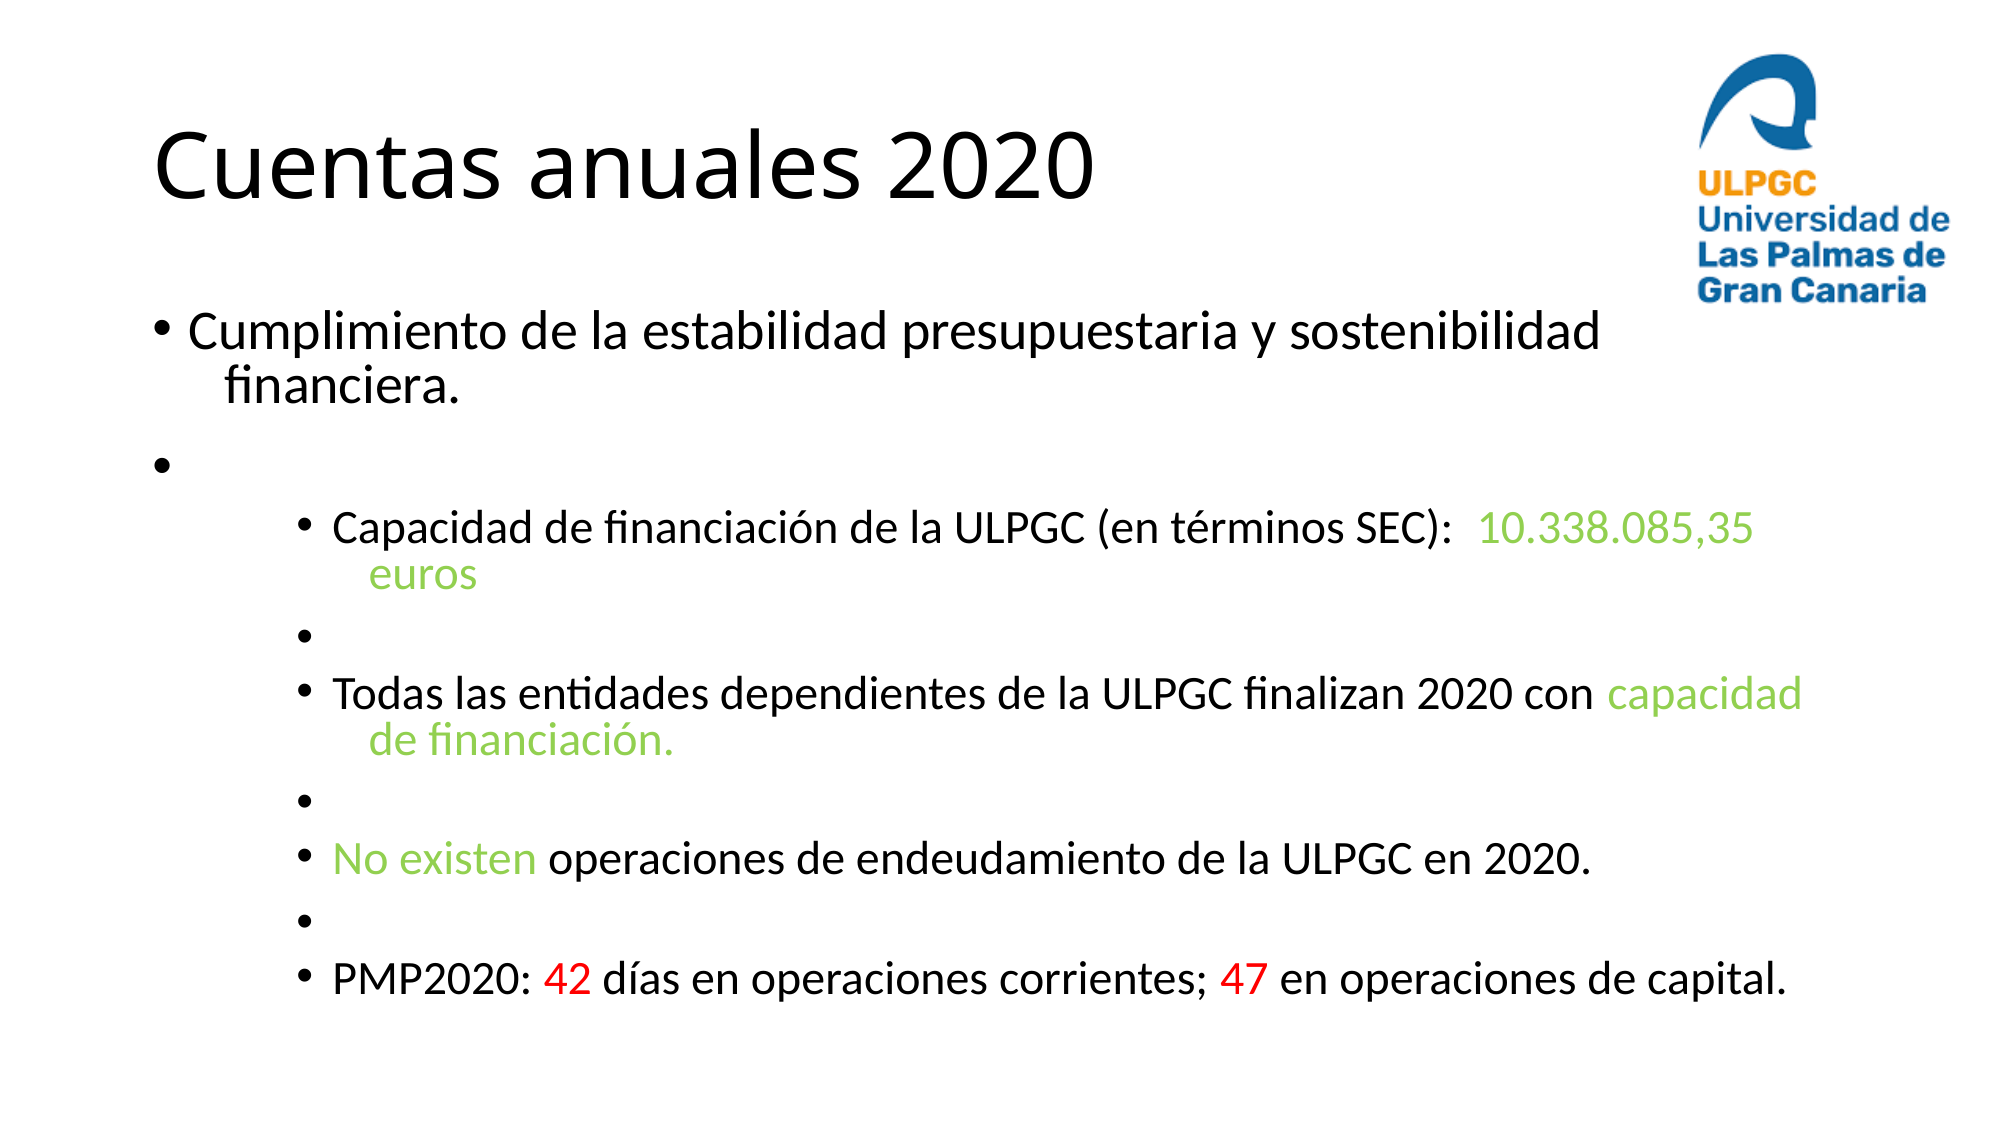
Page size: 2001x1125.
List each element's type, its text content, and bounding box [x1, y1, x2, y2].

picture [1648, 4, 2000, 355]
list Cumplimiento de la estabilidad presupuestaria y sostenibilidad financiera. Capacidad de financiación de la ULPGC (en términos SEC): 10.338.085,35 euros Todas las entidades dependientes de la ULPGC finalizan 2020 con capacidad de financiación. No existen operaciones de endeudamiento de la ULPGC en 2020. PMP2020: 42 días en operaciones corrientes; 47 en operaciones de capital. [137, 299, 1863, 1014]
title Cuentas anuales 2020 [137, 59, 1863, 278]
